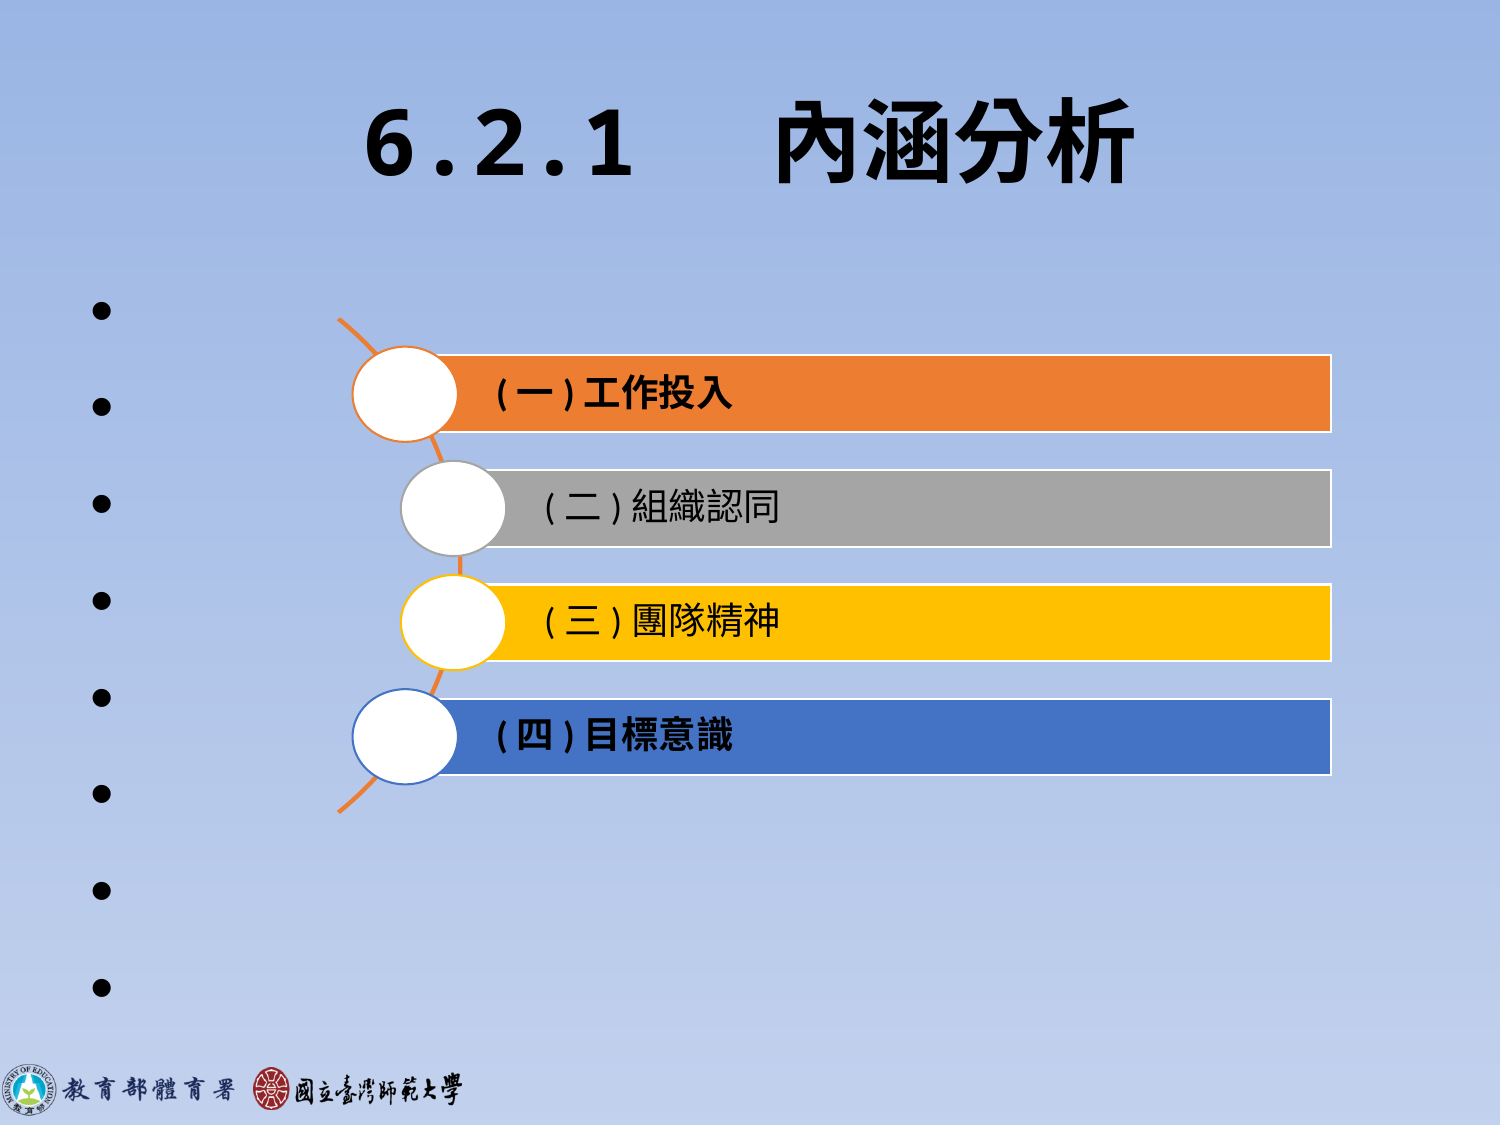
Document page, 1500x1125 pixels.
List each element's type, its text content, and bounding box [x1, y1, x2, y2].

text_box [352, 346, 458, 442]
title 6.2.1 內涵分析 [75, 45, 1426, 233]
list [75, 262, 1366, 1005]
text_box (三)團隊精神 [486, 584, 1332, 661]
text_box [400, 460, 507, 557]
text_box [352, 689, 458, 785]
text_box (二)組織認同 [486, 470, 1332, 547]
text_box (一)工作投入 [437, 355, 1332, 433]
text_box [400, 575, 507, 671]
text_box (四)目標意識 [438, 698, 1332, 775]
